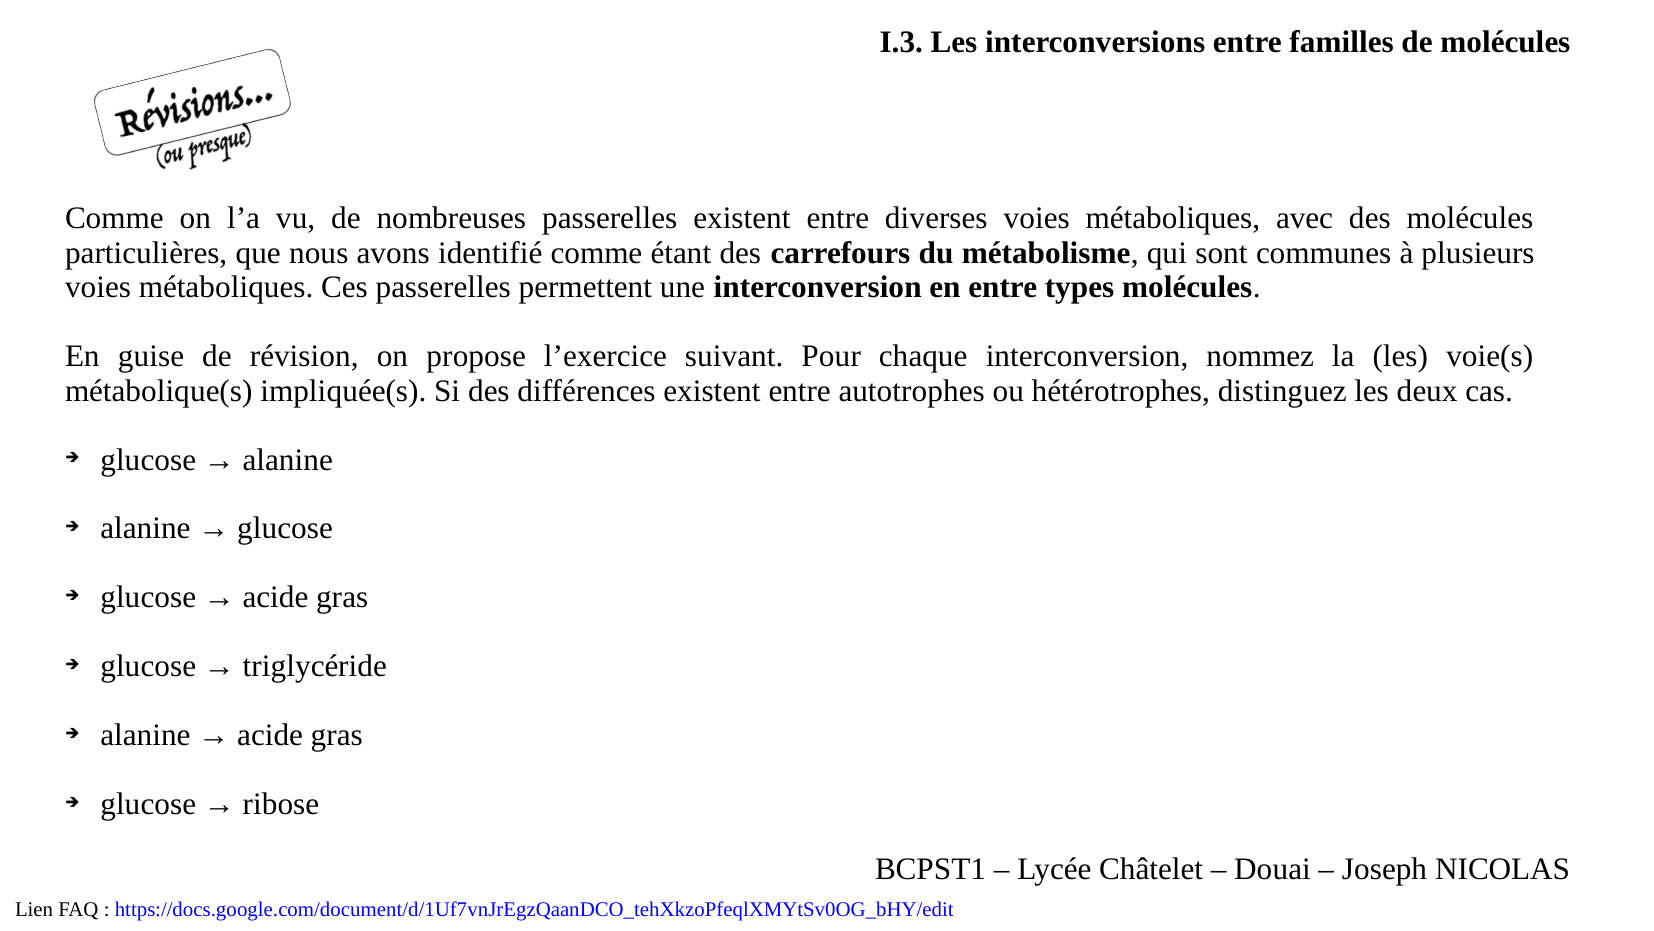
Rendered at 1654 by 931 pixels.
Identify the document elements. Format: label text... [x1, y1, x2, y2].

picture [91, 46, 301, 189]
text_box Comme on l’a vu, de nombreuses passerelles existent entre diverses voies métaboliques, avec des molécules particulières, que nous avons identifié comme étant des carrefours du métabolisme, qui sont communes à plusieurs voies métaboliques. Ces passerelles permettent une interconversion en entre types molécules. En guise de révision, on propose l’exercice suivant. Pour chaque interconversion, nommez la (les) voie(s) métabolique(s) impliquée(s). Si des différences existent entre autotrophes ou hétérotrophes, distinguez les deux cas. glucose → alanine alanine → glucose glucose → acide gras glucose → triglycéride alanine → acide gras glucose → ribose [64, 200, 1536, 851]
text_box Lien FAQ : https://docs.google.com/document/d/1Uf7vnJrEgzQaanDCO_tehXkzoPfeqlXMYtSv0OG_bHY/edit [0, 897, 993, 931]
text_box I.3. Les interconversions entre familles de molécules [201, 5, 1572, 78]
text_box BCPST1 – Lycée Châtelet – Douai – Joseph NICOLAS [637, 832, 1571, 905]
